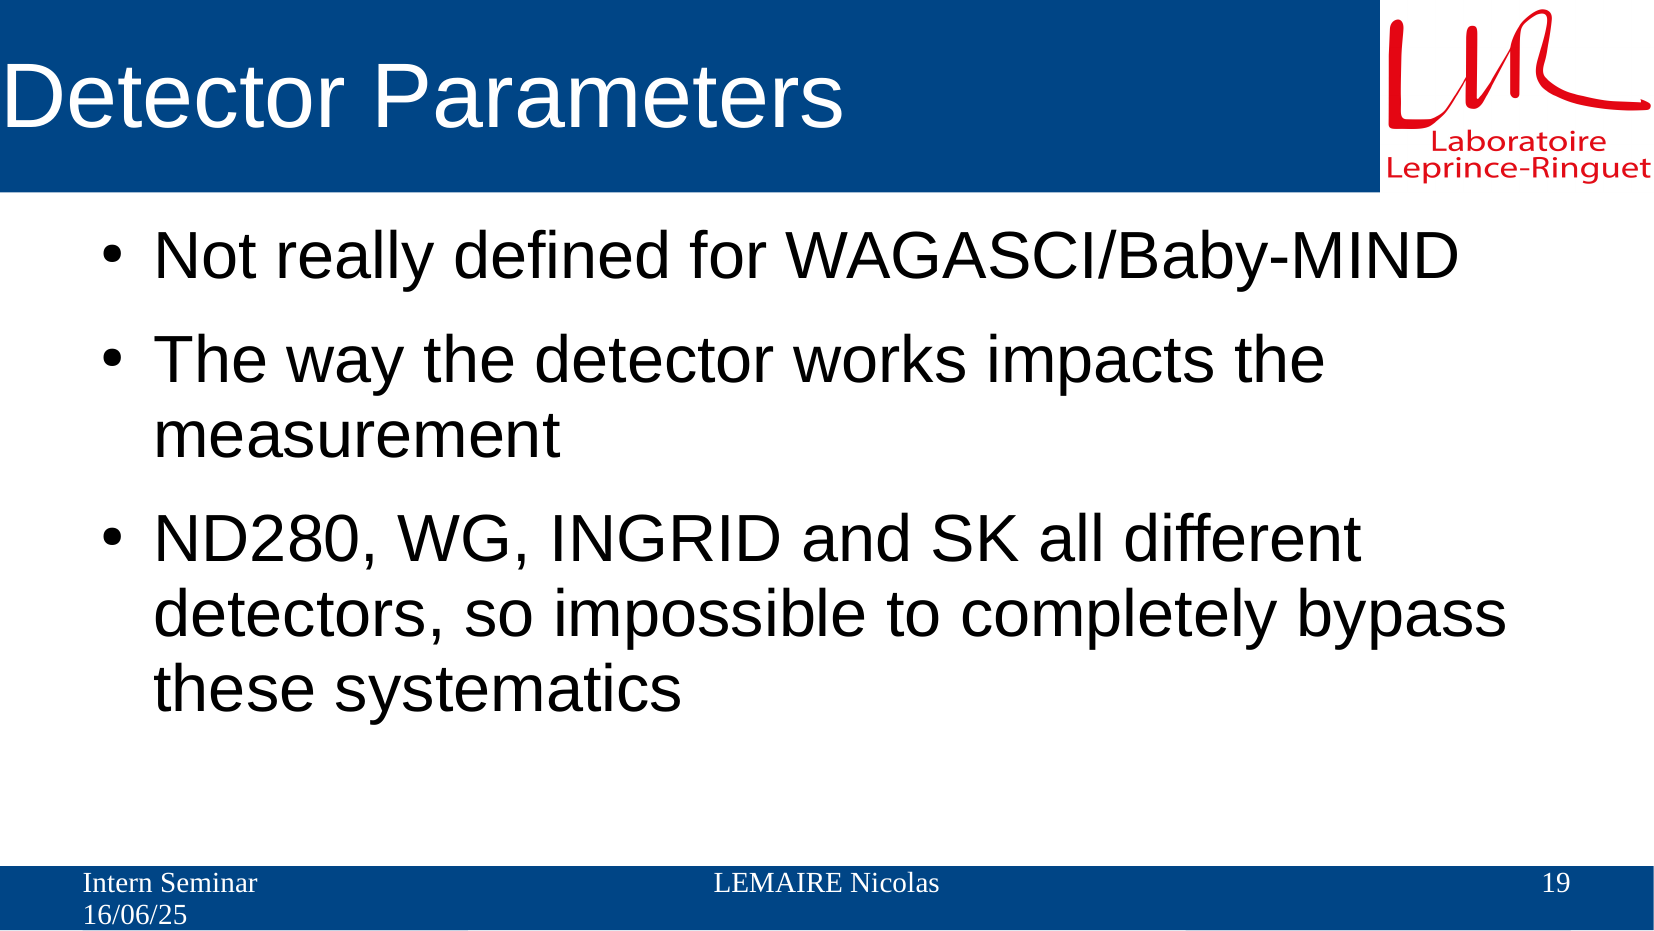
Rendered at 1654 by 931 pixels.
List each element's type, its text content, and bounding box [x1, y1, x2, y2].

picture [1380, 0, 1654, 193]
list Not really defined for WAGASCI/Baby-MIND The way the detector works impacts the measurement ND280, WG, INGRID and SK all different detectors, so impossible to completely bypass these systematics [82, 217, 1571, 758]
title Detector Parameters [0, 0, 1380, 193]
